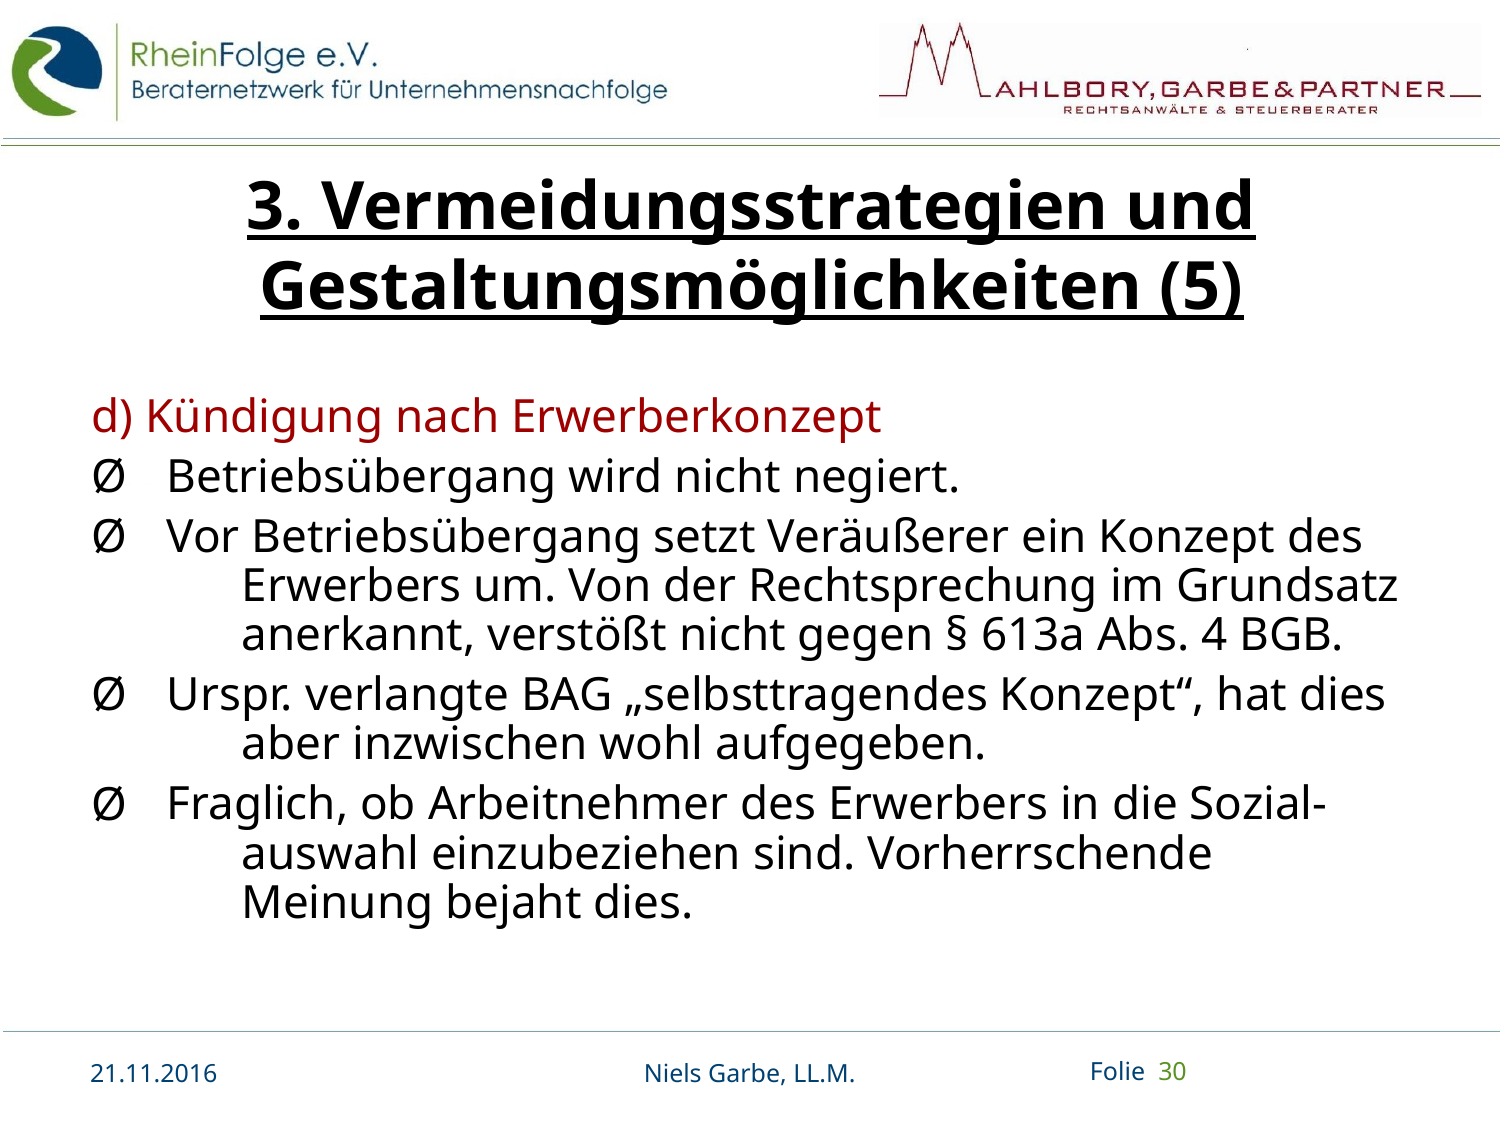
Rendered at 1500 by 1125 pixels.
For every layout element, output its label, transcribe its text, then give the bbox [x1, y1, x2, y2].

text_box Niels Garbe, LL.M. [512, 1042, 988, 1103]
text_box 21.11.2016 [75, 1042, 426, 1103]
list d) Kündigung nach Erwerberkonzept Betriebsübergang wird nicht negiert. Vor Betriebsübergang setzt Veräußerer ein Konzept des Erwerbers um. Von der Rechtsprechung im Grundsatz anerkannt, verstößt nicht gegen § 613a Abs. 4 BGB. Urspr. verlangte BAG „selbsttragendes Konzept“, hat dies aber inzwischen wohl aufgegeben. Fraglich, ob Arbeitnehmer des Erwerbers in die Sozial-auswahl einzubeziehen sind. Vorherrschende Meinung bejaht dies. [76, 385, 1427, 988]
title 3. Vermeidungsstrategien und Gestaltungsmöglichkeiten (5) [76, 149, 1427, 337]
text_box Folie ‹Nr.› [1074, 1042, 1426, 1103]
